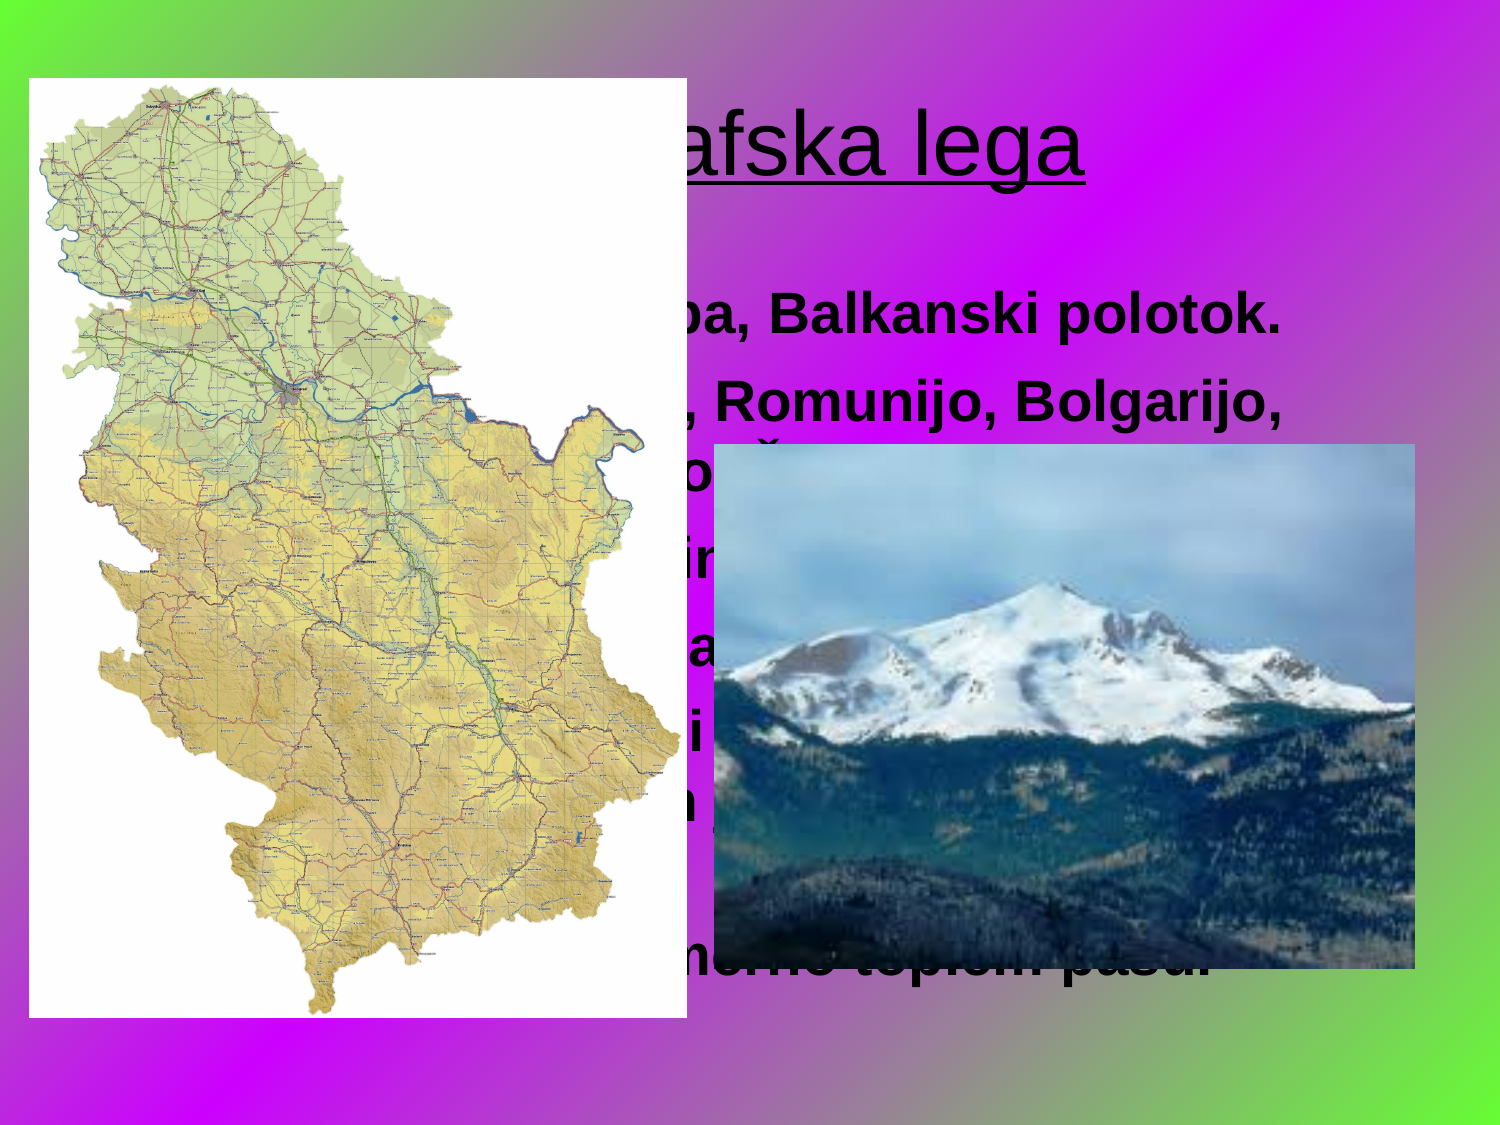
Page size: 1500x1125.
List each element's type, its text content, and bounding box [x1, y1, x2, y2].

picture [714, 444, 1415, 969]
picture [29, 78, 687, 1018]
list Jugovzhodna Evropa, Balkanski polotok. Meji na: Madžarsko, Romunijo, Bolgarijo, Makedonijo, Kosovo, Črno Goro, Hrvaško in Bosno in Hercegovino. Severni del: Ravnina, Južni deli: razgibani in gorati – Balkanko gorovje, na katerem je tudi najvišja gora: Đeravica – 2656m. Leži v severnem zmerno toplem pasu. [687, 267, 1427, 1010]
title Geografska lega [75, 45, 1425, 233]
